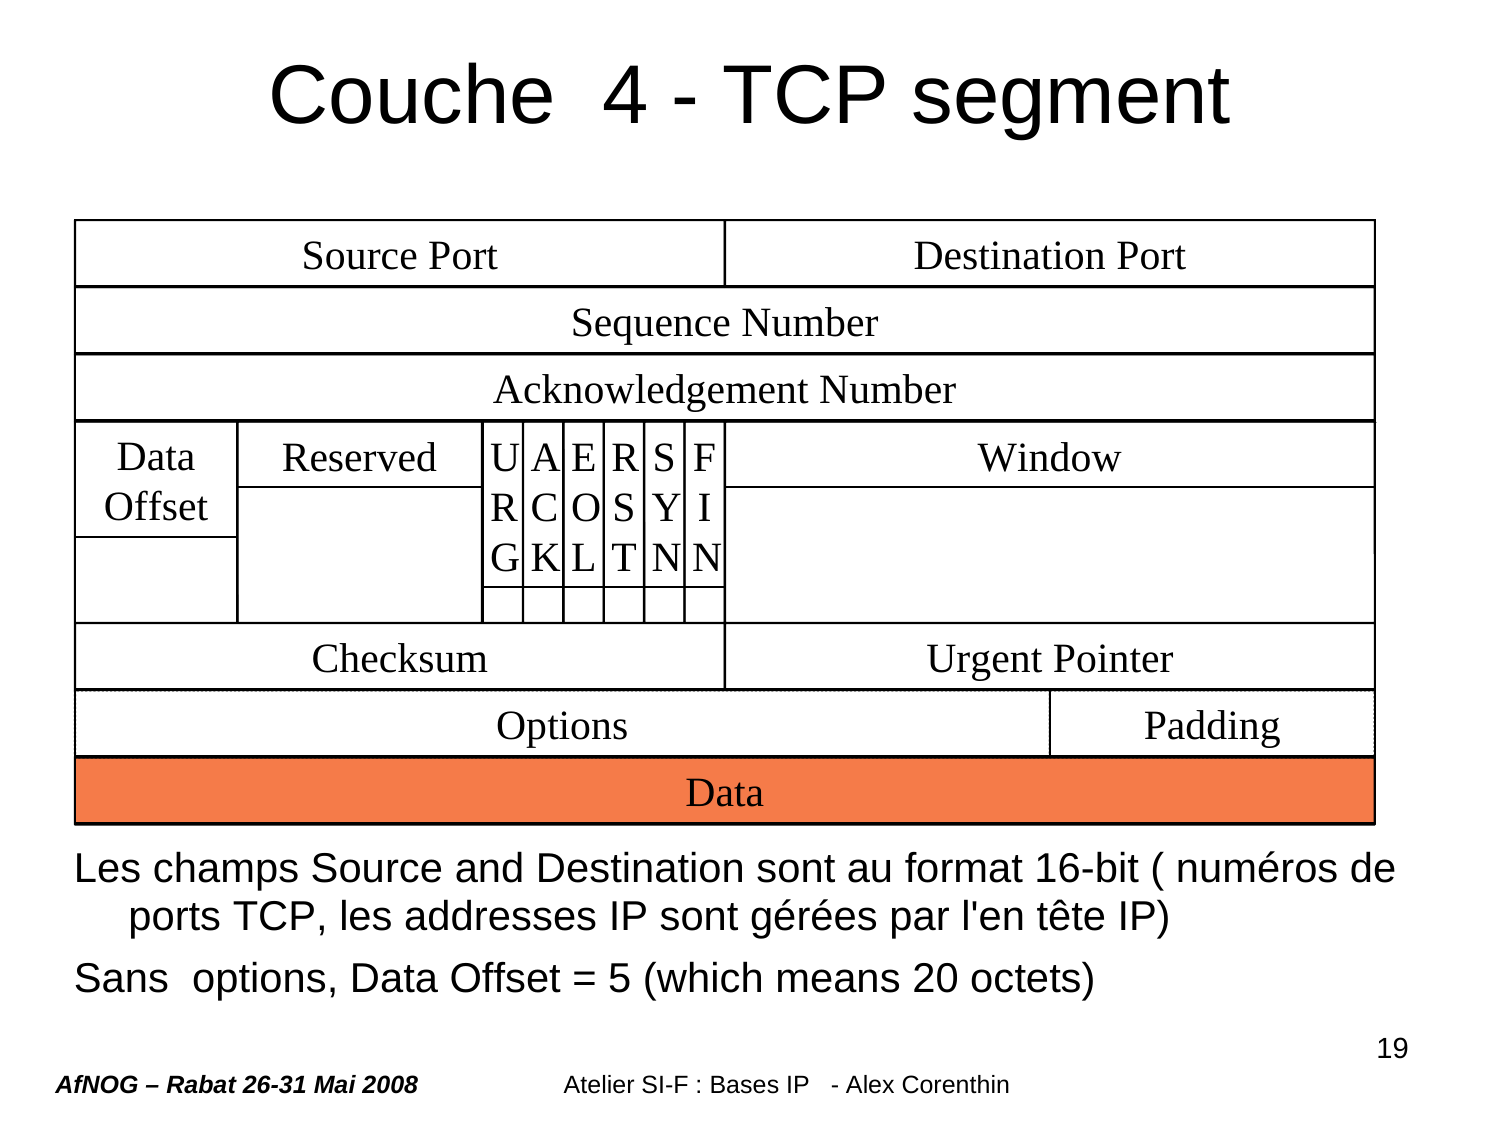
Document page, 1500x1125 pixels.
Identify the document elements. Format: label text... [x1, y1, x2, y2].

text_box Options [75, 690, 1050, 756]
text_box ACK [524, 421, 562, 588]
text_box Destination Port [725, 220, 1375, 286]
text_box Reserved [237, 421, 481, 488]
text_box Padding [1050, 690, 1375, 756]
text_box SYN [644, 421, 683, 588]
text_box Urgent Pointer [725, 623, 1375, 689]
text_box EOL [563, 421, 602, 588]
text_box Window [726, 421, 1375, 488]
text_box RST [603, 421, 643, 588]
text_box Data [74, 757, 1375, 824]
text_box Source Port [75, 220, 723, 286]
text_box Data Offset [74, 421, 236, 538]
text_box Checksum [75, 623, 723, 689]
text_box FIN [684, 421, 725, 588]
text_box Sequence Number [74, 287, 1375, 353]
text_box Acknowledgement Number [74, 354, 1375, 420]
title Couche 4 - TCP segment [74, 34, 1426, 149]
text_box URG [482, 421, 523, 588]
list Les champs Source and Destination sont au format 16-bit ( numéros de ports TCP, les addresses IP sont gérées par l'en tête IP)‏ Sans options, Data Offset = 5 (which means 20 octets)‏ [59, 837, 1431, 1064]
